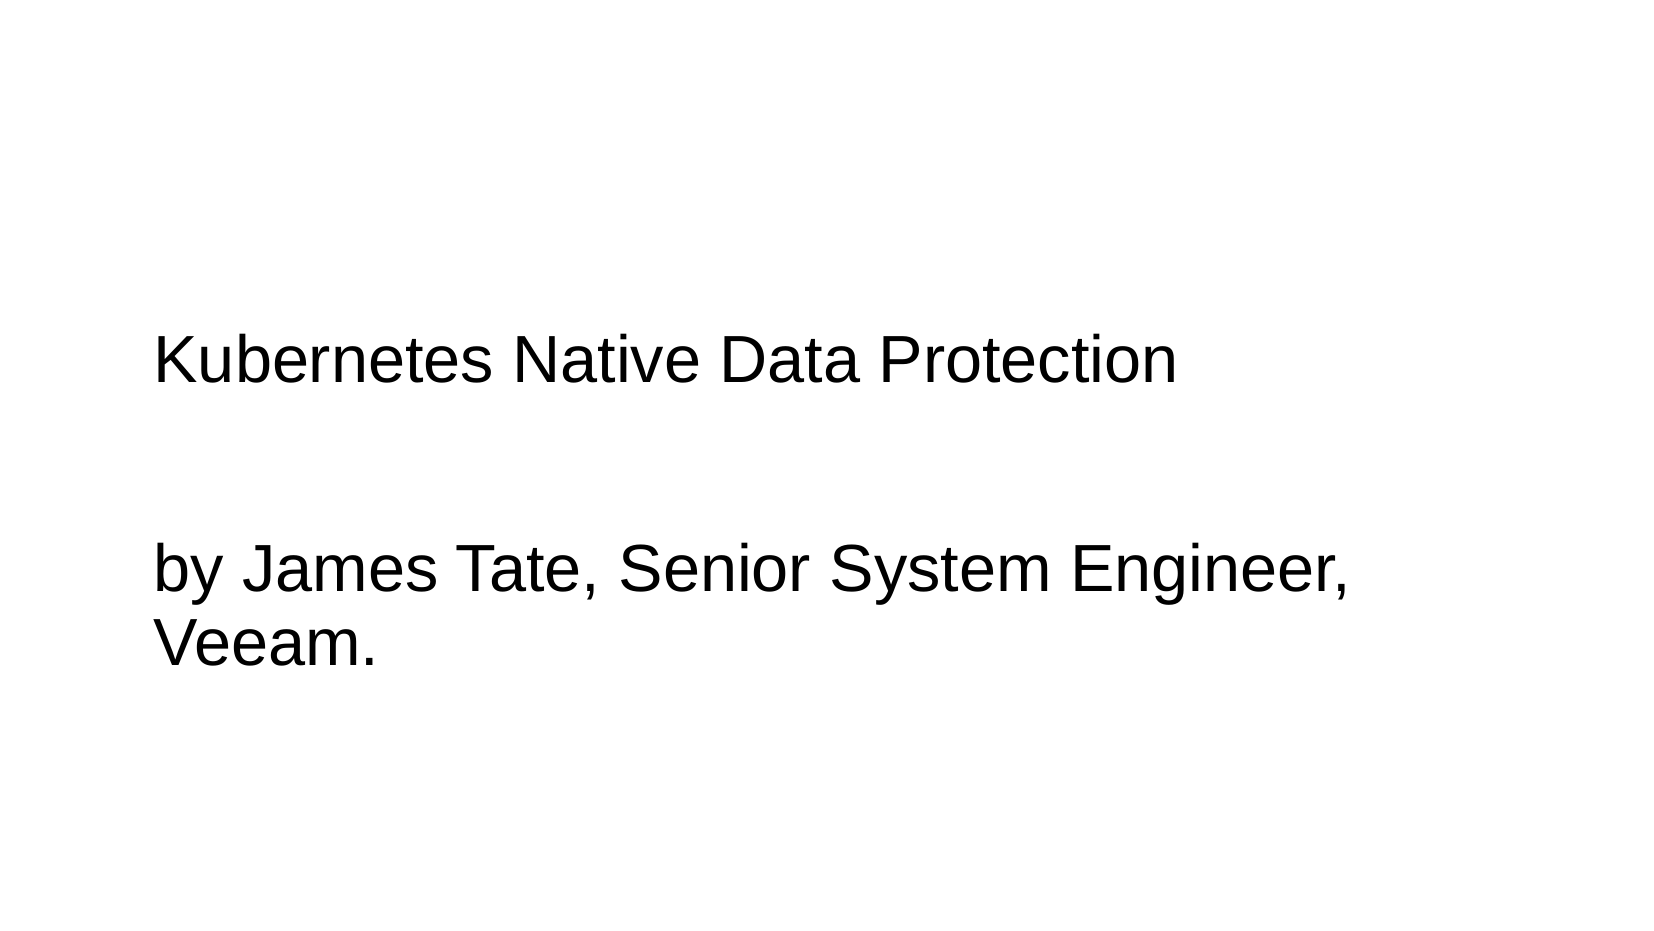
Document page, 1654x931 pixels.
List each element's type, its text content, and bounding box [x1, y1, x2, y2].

list Kubernetes Native Data Protection by James Tate, Senior System Engineer, Veeam. [82, 217, 1571, 758]
